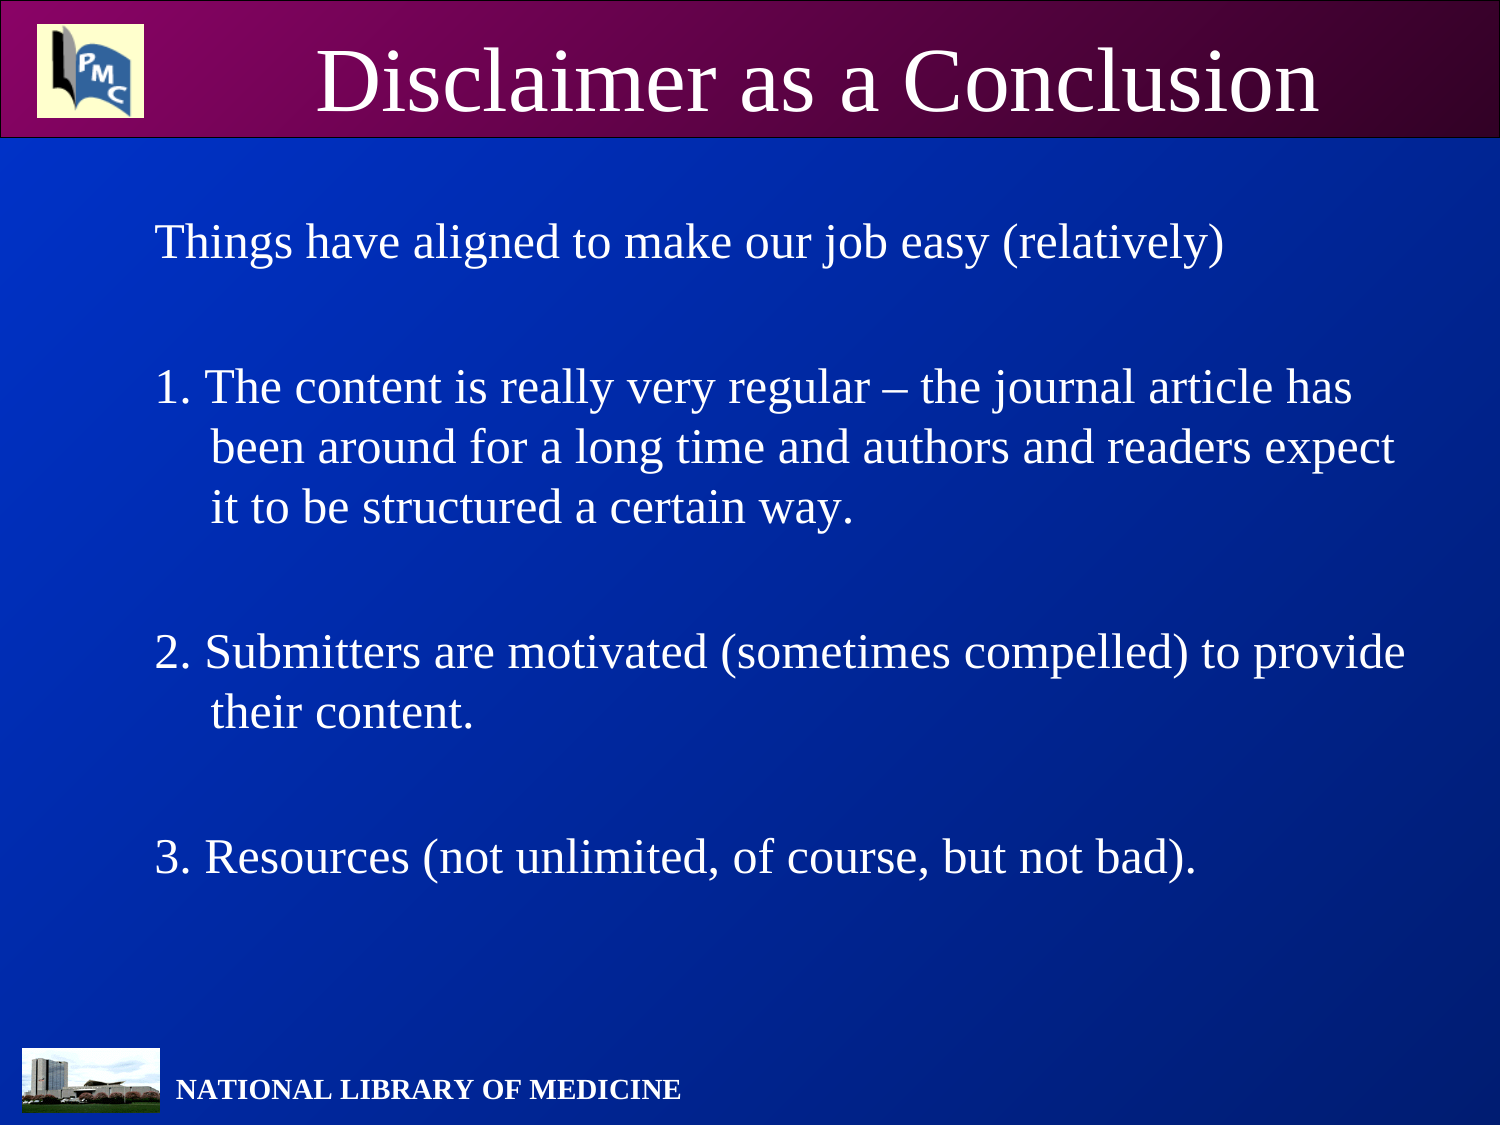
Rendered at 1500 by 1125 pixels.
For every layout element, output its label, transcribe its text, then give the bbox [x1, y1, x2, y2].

picture [22, 1048, 160, 1113]
title Disclaimer as a Conclusion [174, 11, 1463, 138]
list Things have aligned to make our job easy (relatively) 1. The content is really very regular – the journal article has been around for a long time and authors and readers expect it to be structured a certain way. 2. Submitters are motivated (sometimes compelled) to provide their content. 3. Resources (not unlimited, of course, but not bad). [139, 200, 1428, 1014]
